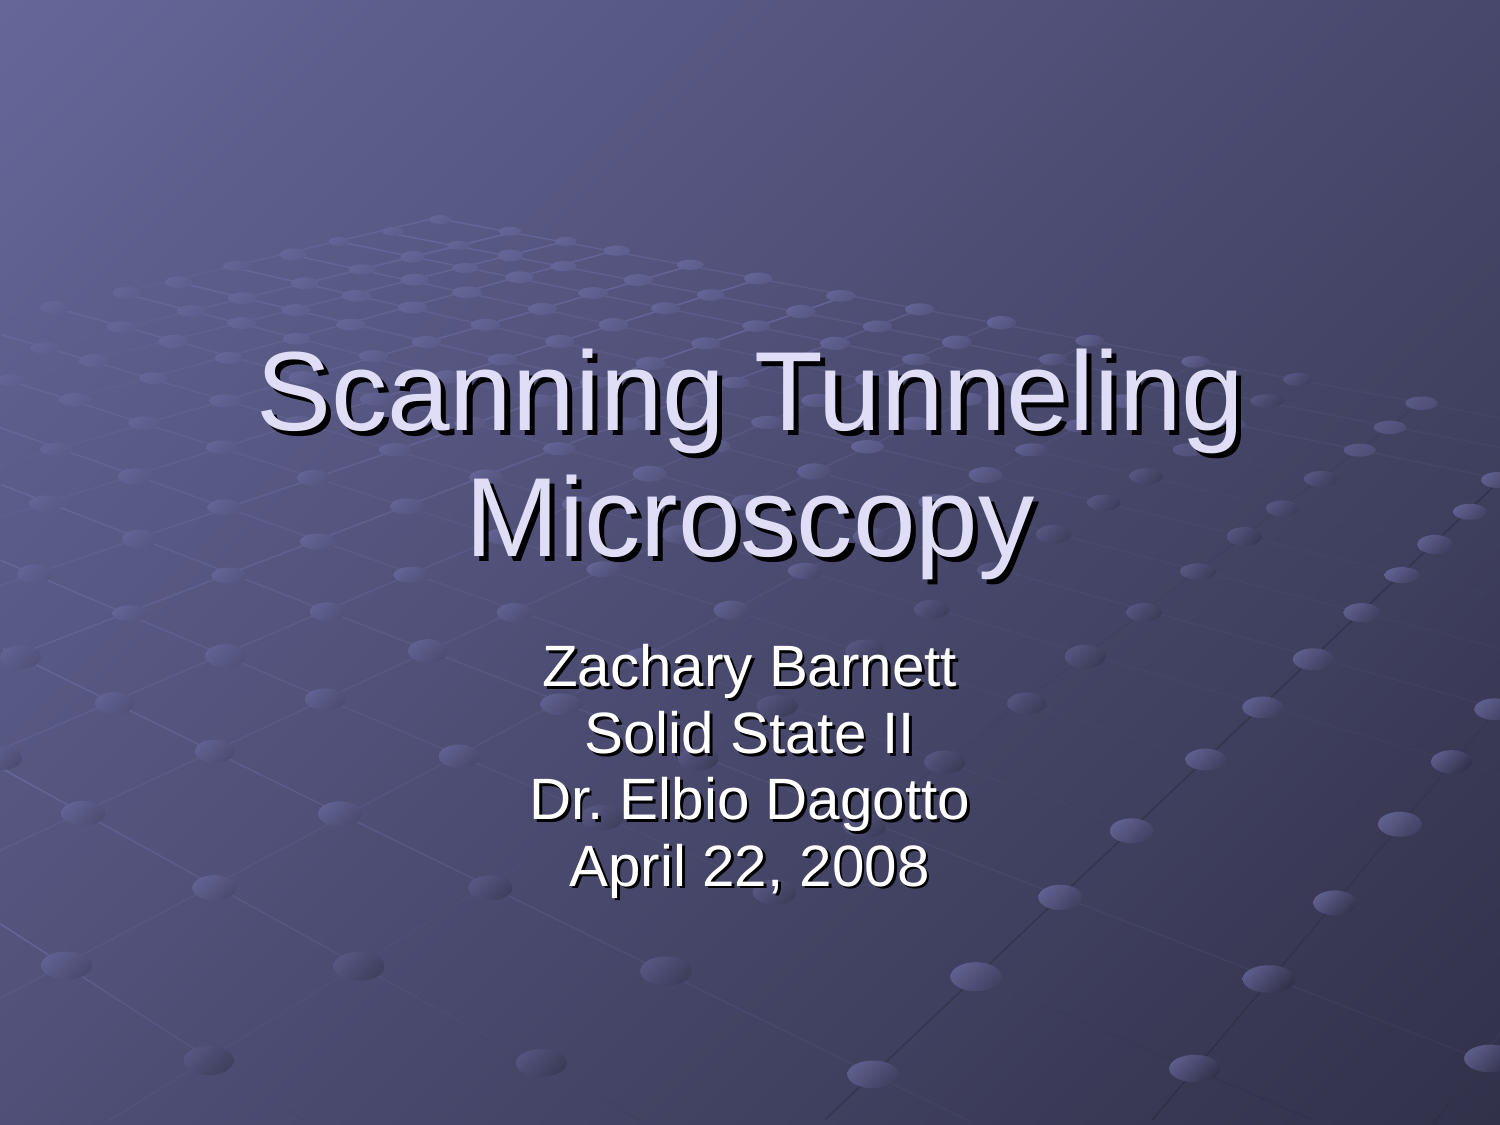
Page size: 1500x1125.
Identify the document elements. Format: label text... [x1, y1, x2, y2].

subtitle Zachary Barnett Solid State II Dr. Elbio Dagotto April 22, 2008 [225, 637, 1276, 926]
title Scanning Tunneling Microscopy [112, 302, 1388, 588]
